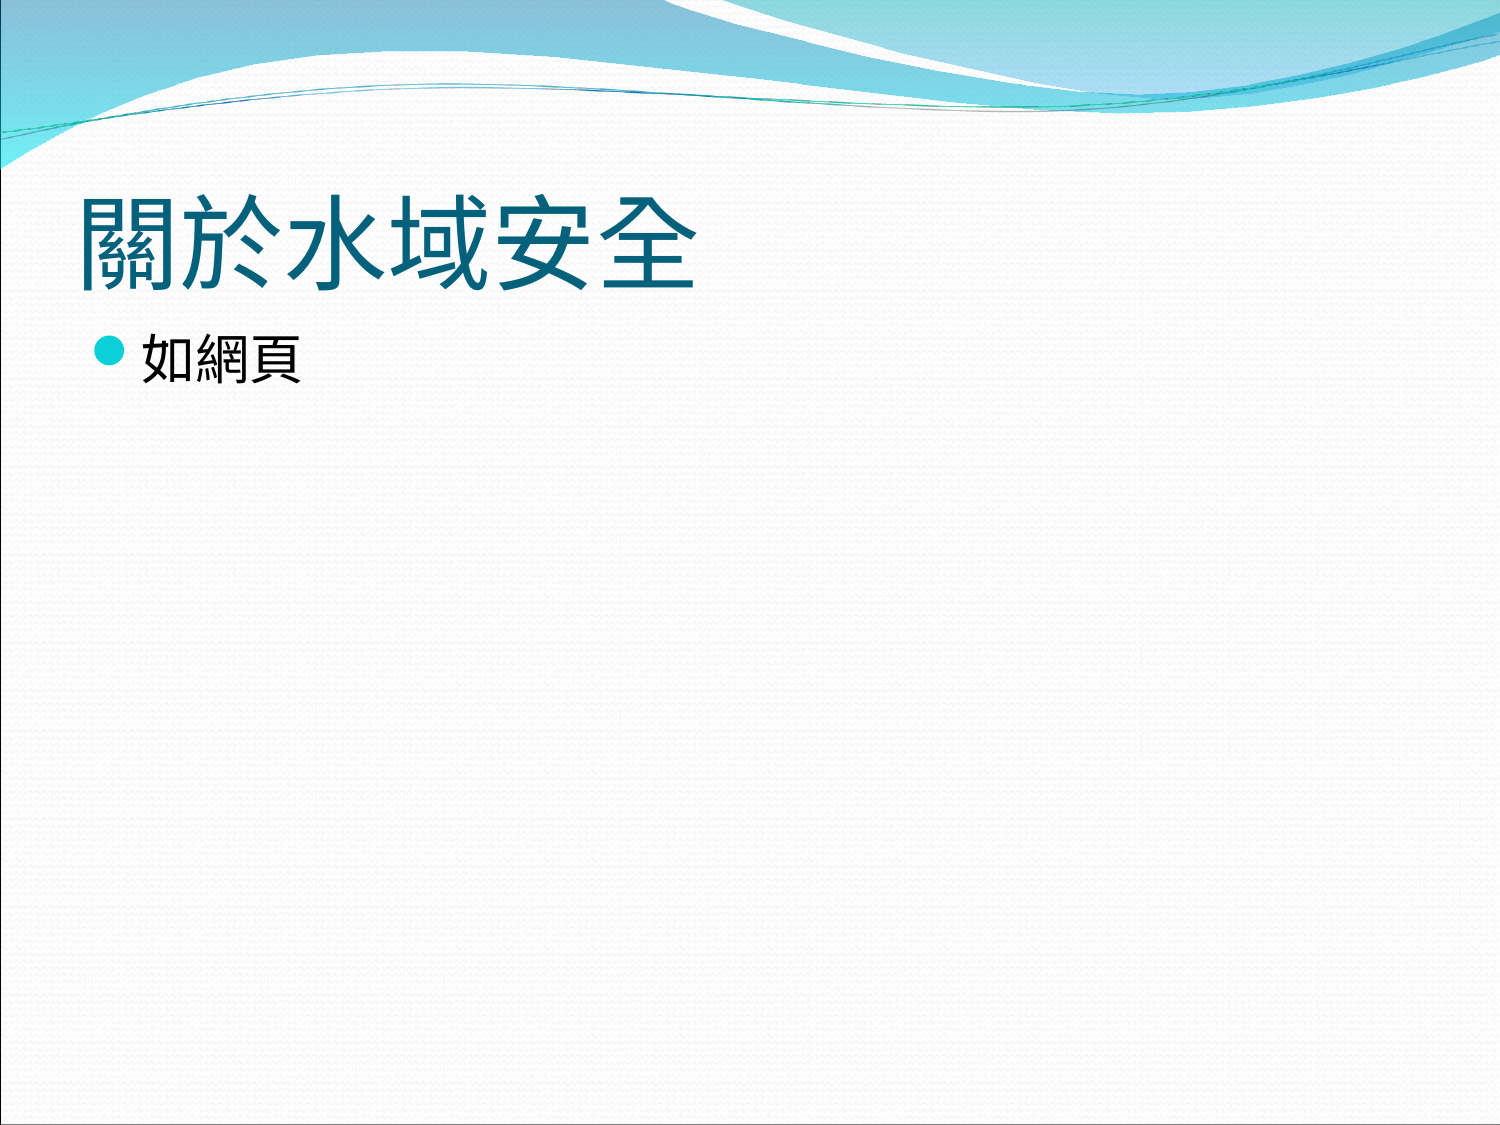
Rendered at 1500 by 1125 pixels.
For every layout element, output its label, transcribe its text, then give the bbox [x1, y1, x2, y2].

title 關於水域安全 [75, 115, 1426, 304]
list 如網頁 [75, 317, 1426, 1038]
picture [0, 0, 1500, 1125]
